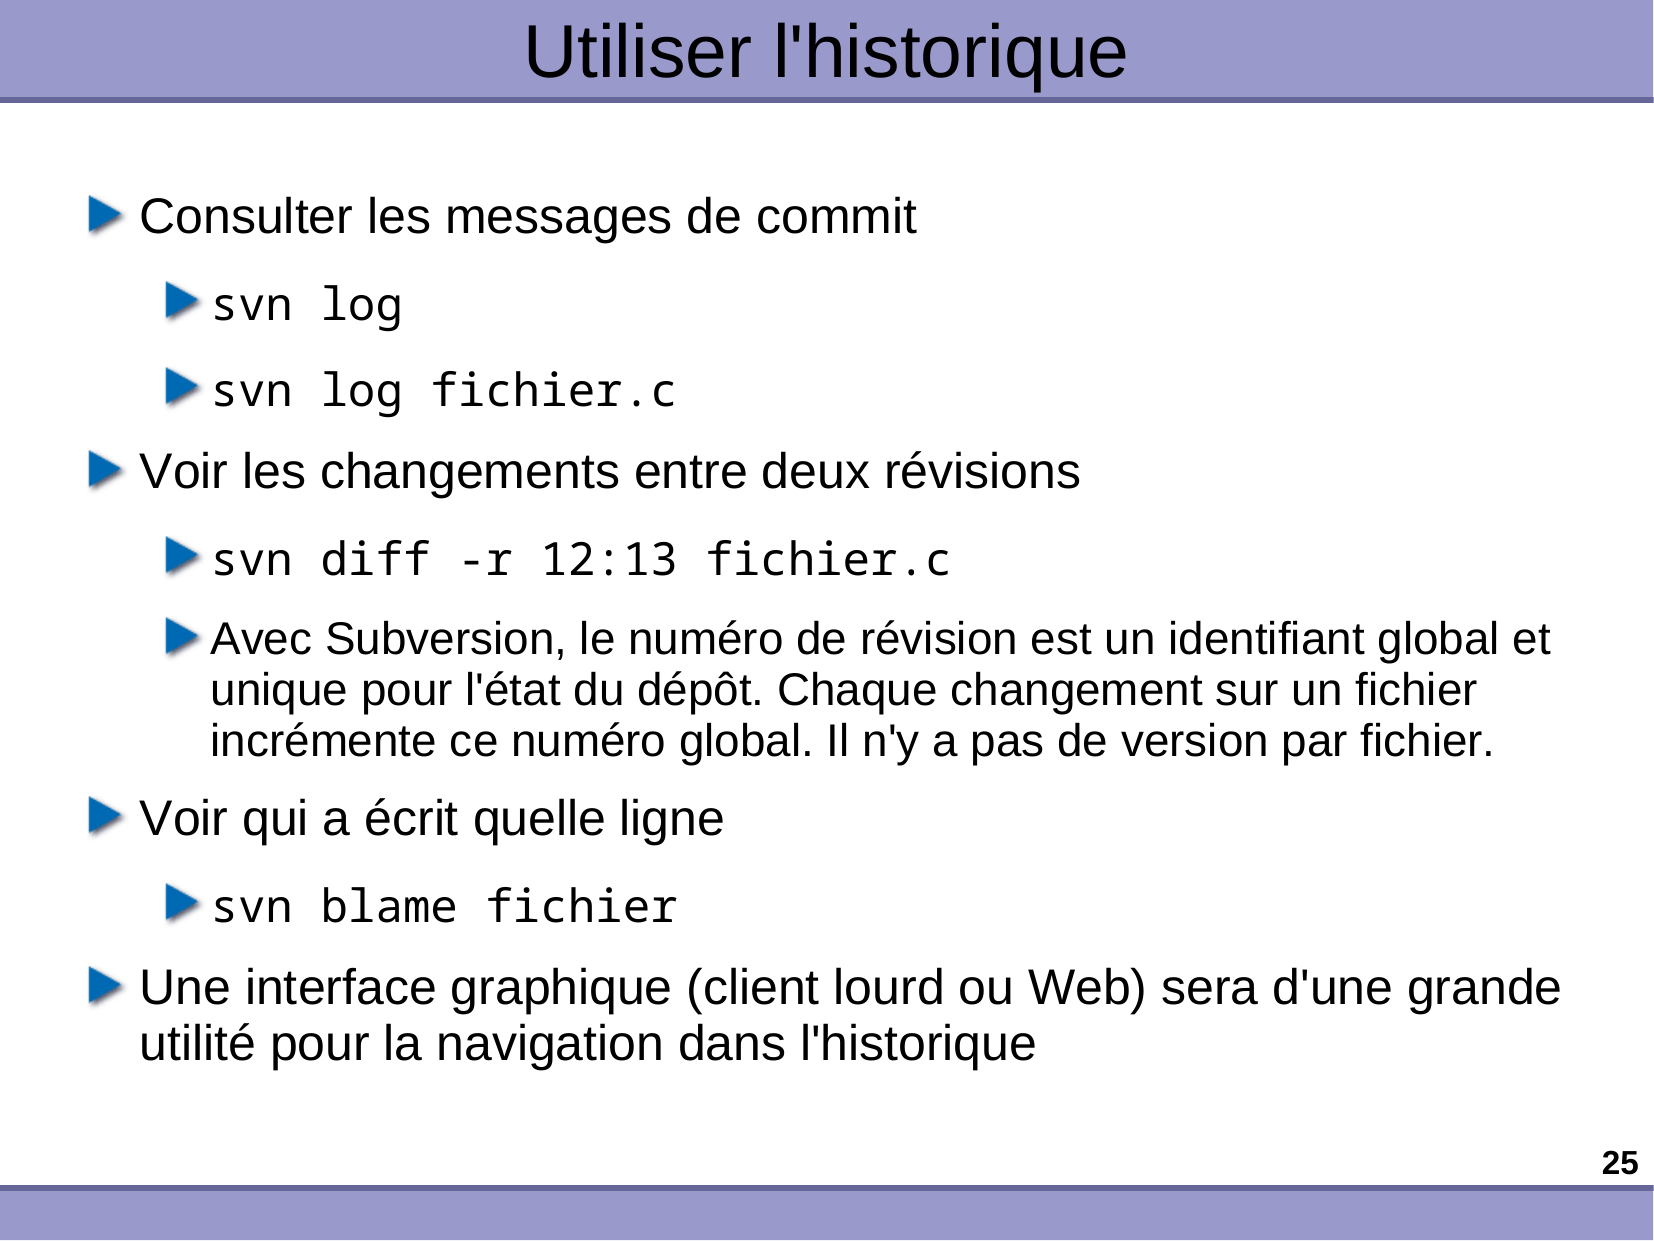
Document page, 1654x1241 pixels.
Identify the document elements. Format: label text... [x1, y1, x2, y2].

title Utiliser l'historique [0, 4, 1654, 98]
list Consulter les messages de commit svn log svn log fichier.c Voir les changements entre deux révisions svn diff -r 12:13 fichier.c Avec Subversion, le numéro de révision est un identifiant global et unique pour l'état du dépôt. Chaque changement sur un fichier incrémente ce numéro global. Il n'y a pas de version par fichier. Voir qui a écrit quelle ligne svn blame fichier Une interface graphique (client lourd ou Web) sera d'une grande utilité pour la navigation dans l'historique [68, 188, 1592, 1083]
